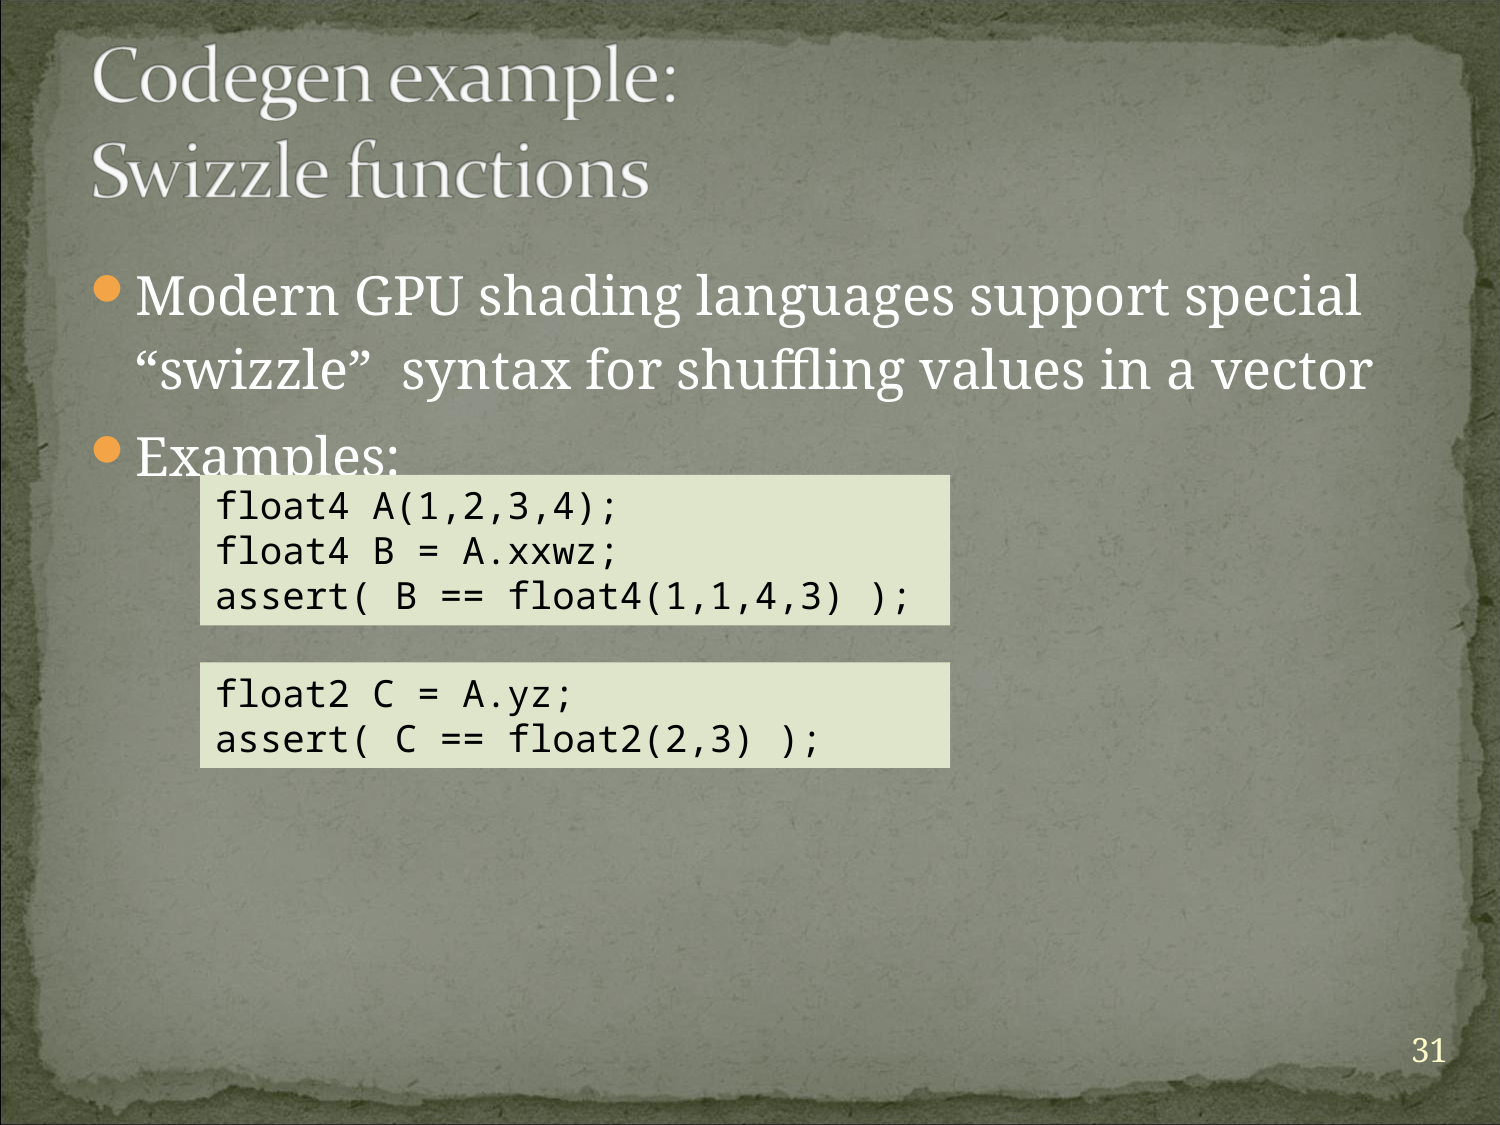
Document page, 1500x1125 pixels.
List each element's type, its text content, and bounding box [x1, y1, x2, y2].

text_box 34 [1379, 1014, 1480, 1090]
text_box [41, 3, 1427, 227]
text_box float2 C = A.yz; assert( C == float2(2,3) ); [200, 662, 951, 768]
text_box float4 A(1,2,3,4); float4 B = A.xxwz; assert( B == float4(1,1,4,3) ); [200, 474, 951, 626]
picture [0, 0, 1500, 1125]
list Modern GPU shading languages support special “swizzle” syntax for shuffling values in a vector Examples: [75, 249, 1426, 1001]
